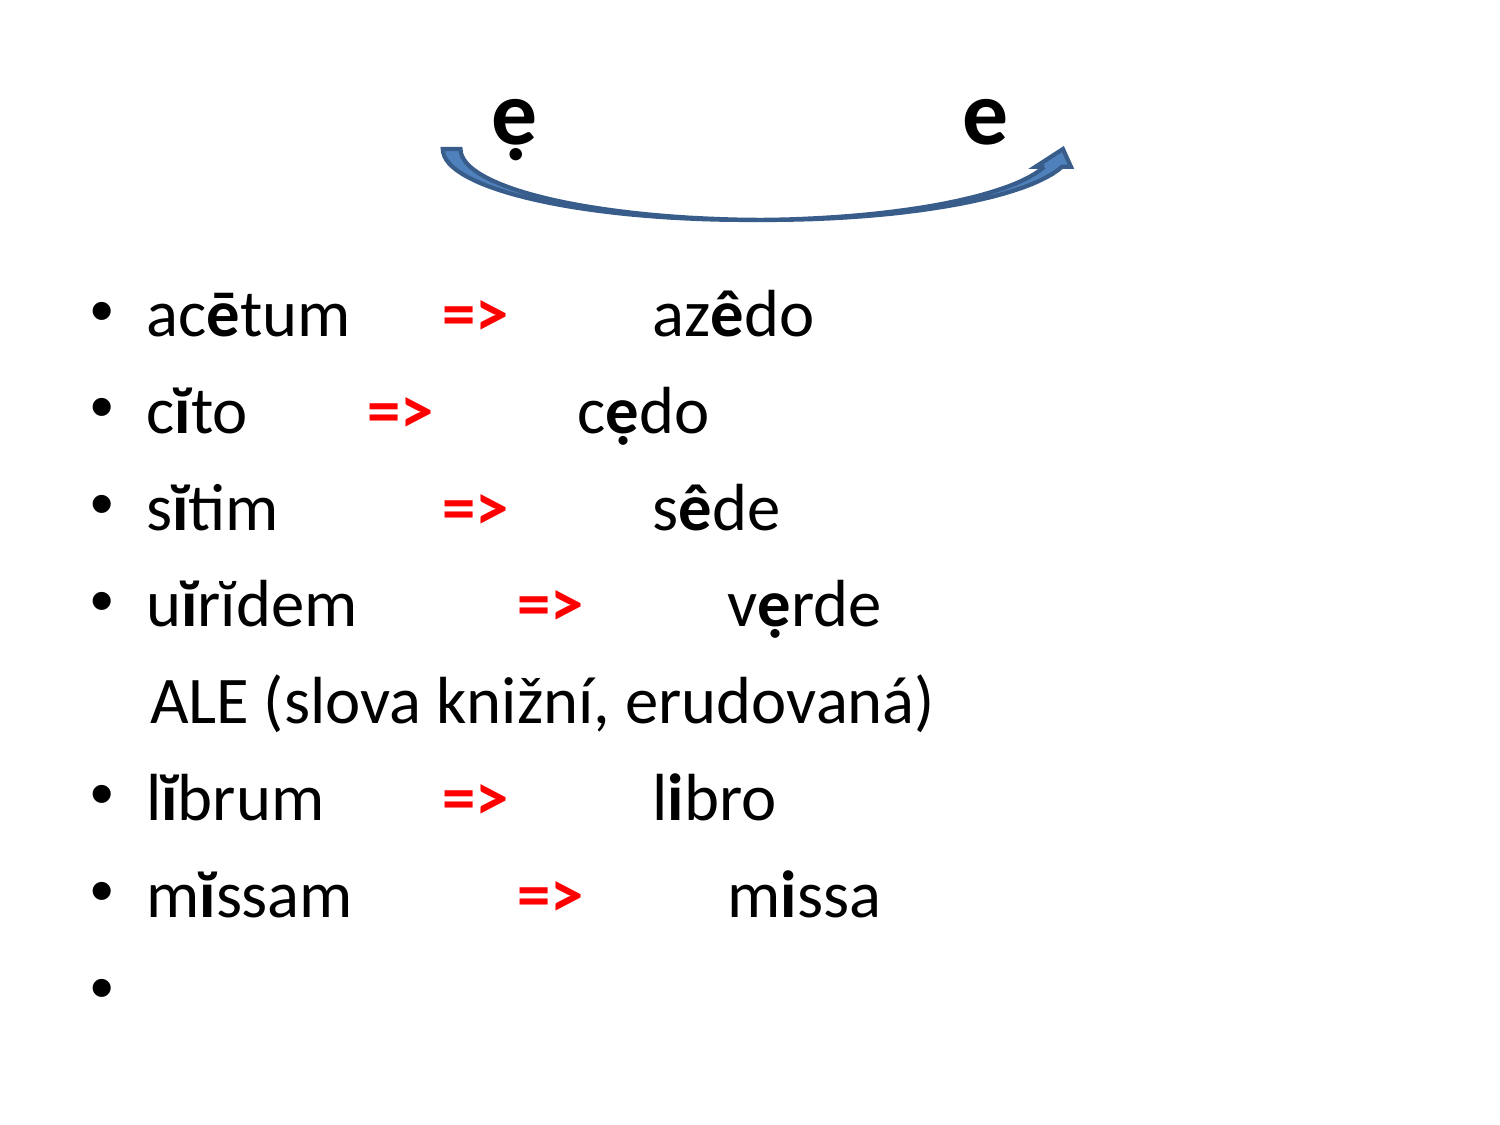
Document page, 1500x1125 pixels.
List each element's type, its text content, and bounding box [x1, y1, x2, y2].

title ẹ e [75, 45, 1426, 233]
list acētum => azêdo cĭto => cẹdo sĭtim => sêde uĭrĭdem => vẹrde ALE (slova knižní, erudovaná) lĭbrum => libro mĭssam => missa [75, 262, 1426, 1005]
text_box [442, 149, 1071, 220]
